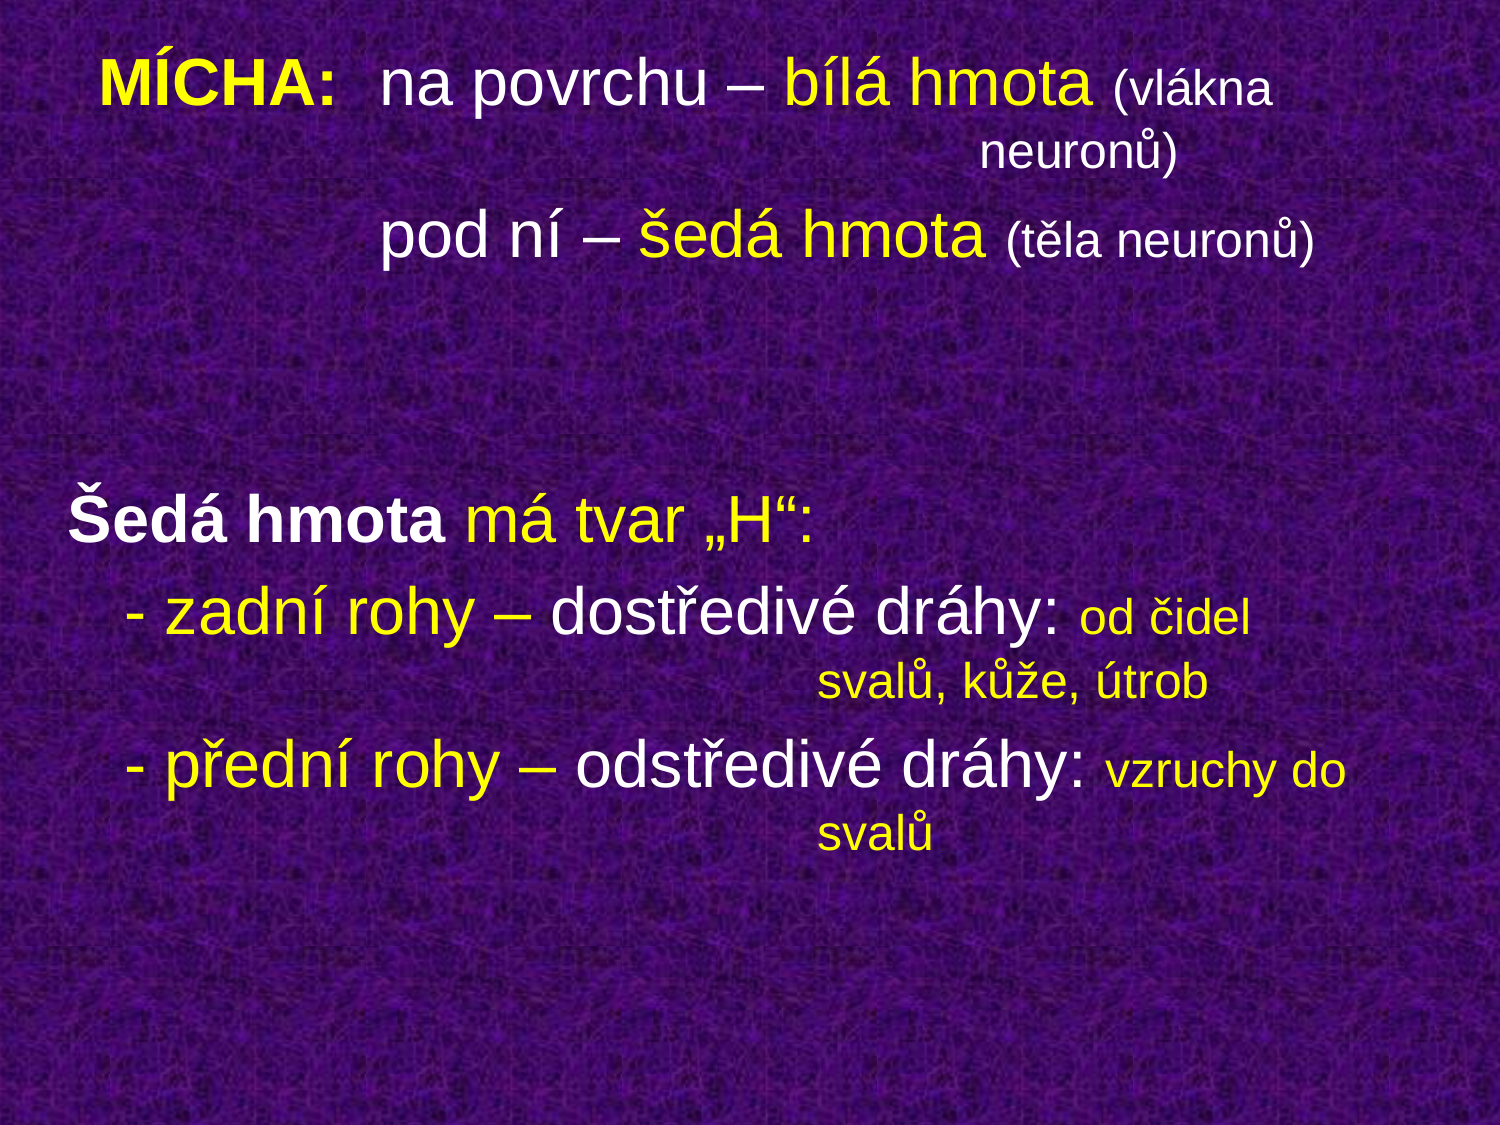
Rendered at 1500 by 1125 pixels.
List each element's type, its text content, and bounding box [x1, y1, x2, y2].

text_box MÍCHA: na povrchu – bílá hmota (vlákna neuronů) pod ní – šedá hmota (těla neuronů) [64, 31, 1471, 774]
text_box Šedá hmota má tvar „H“: - zadní rohy – dostředivé dráhy: od čidel svalů, kůže, útrob - přední rohy – odstředivé dráhy: vzruchy do svalů [53, 467, 1404, 1125]
picture [0, 0, 1500, 1125]
